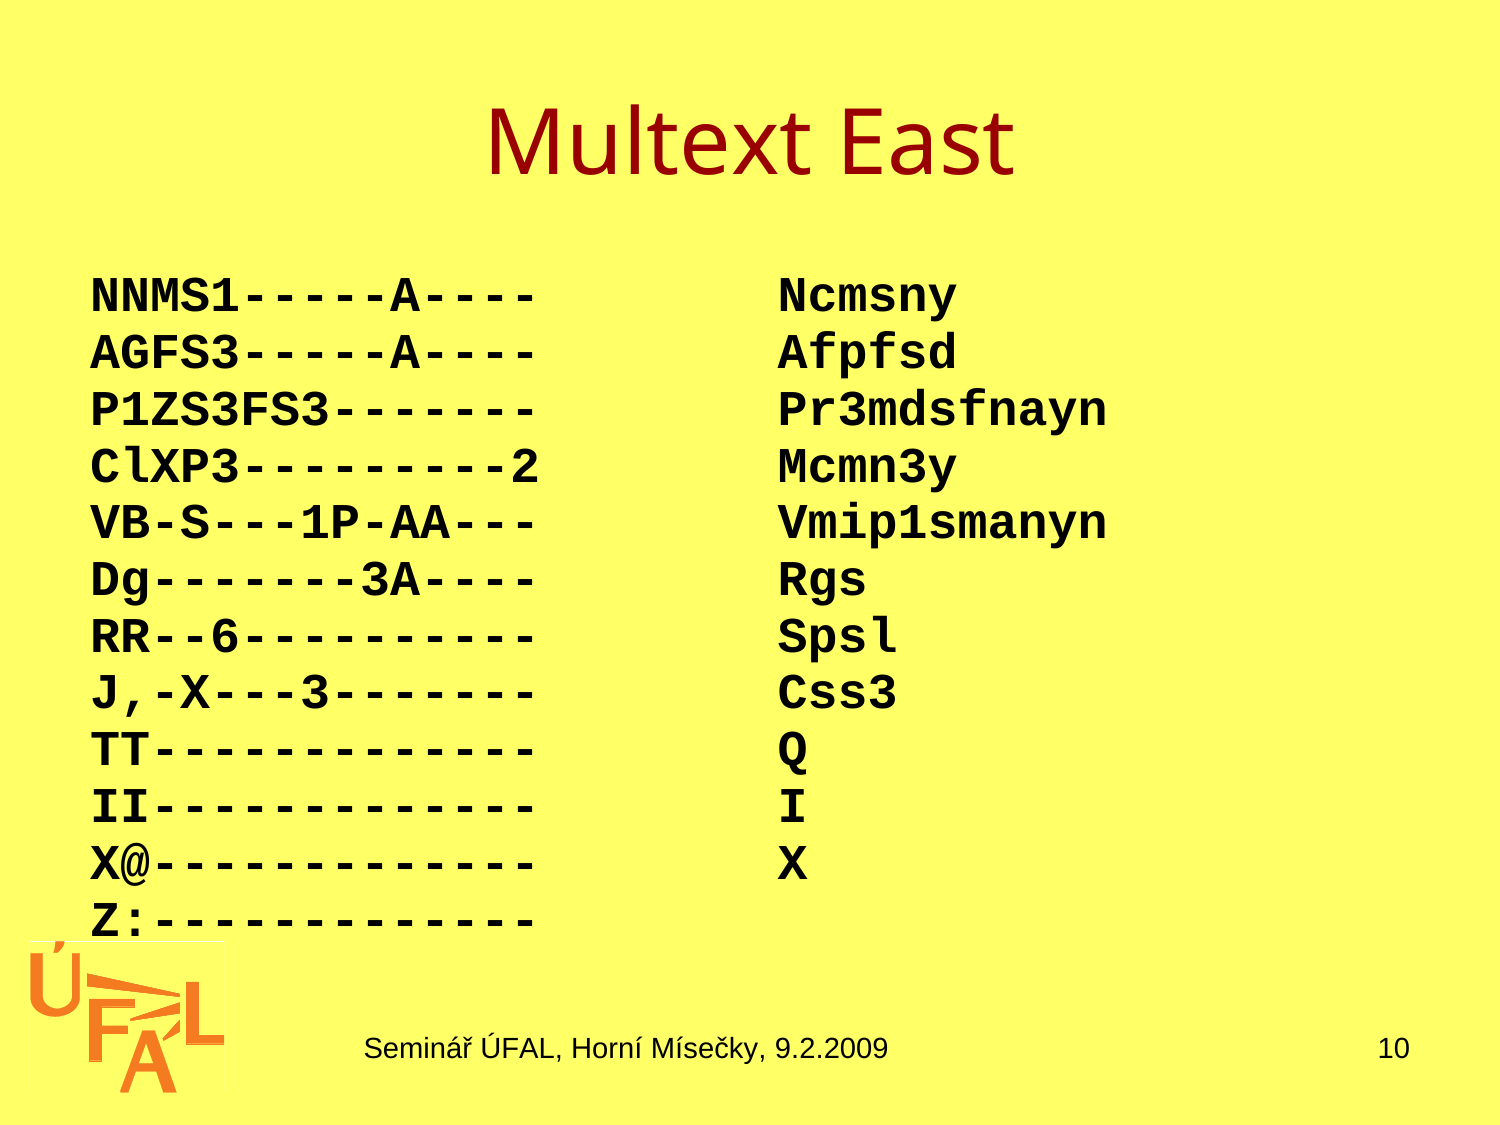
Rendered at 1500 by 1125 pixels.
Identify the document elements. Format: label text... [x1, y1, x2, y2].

title Multext East [75, 45, 1426, 233]
list Ncmsny Afpfsd Pr3mdsfnayn Mcmn3y Vmip1smanyn Rgs Spsl Css3 Q I X [762, 262, 1426, 1006]
list NNMS1-----A---- AGFS3-----A---- P1ZS3FS3------- ClXP3---------2 VB-S---1P-AA--- Dg-------3A---- RR--6---------- J,-X---3------- TT------------- II------------- X@------------- Z:------------- [75, 262, 738, 1006]
